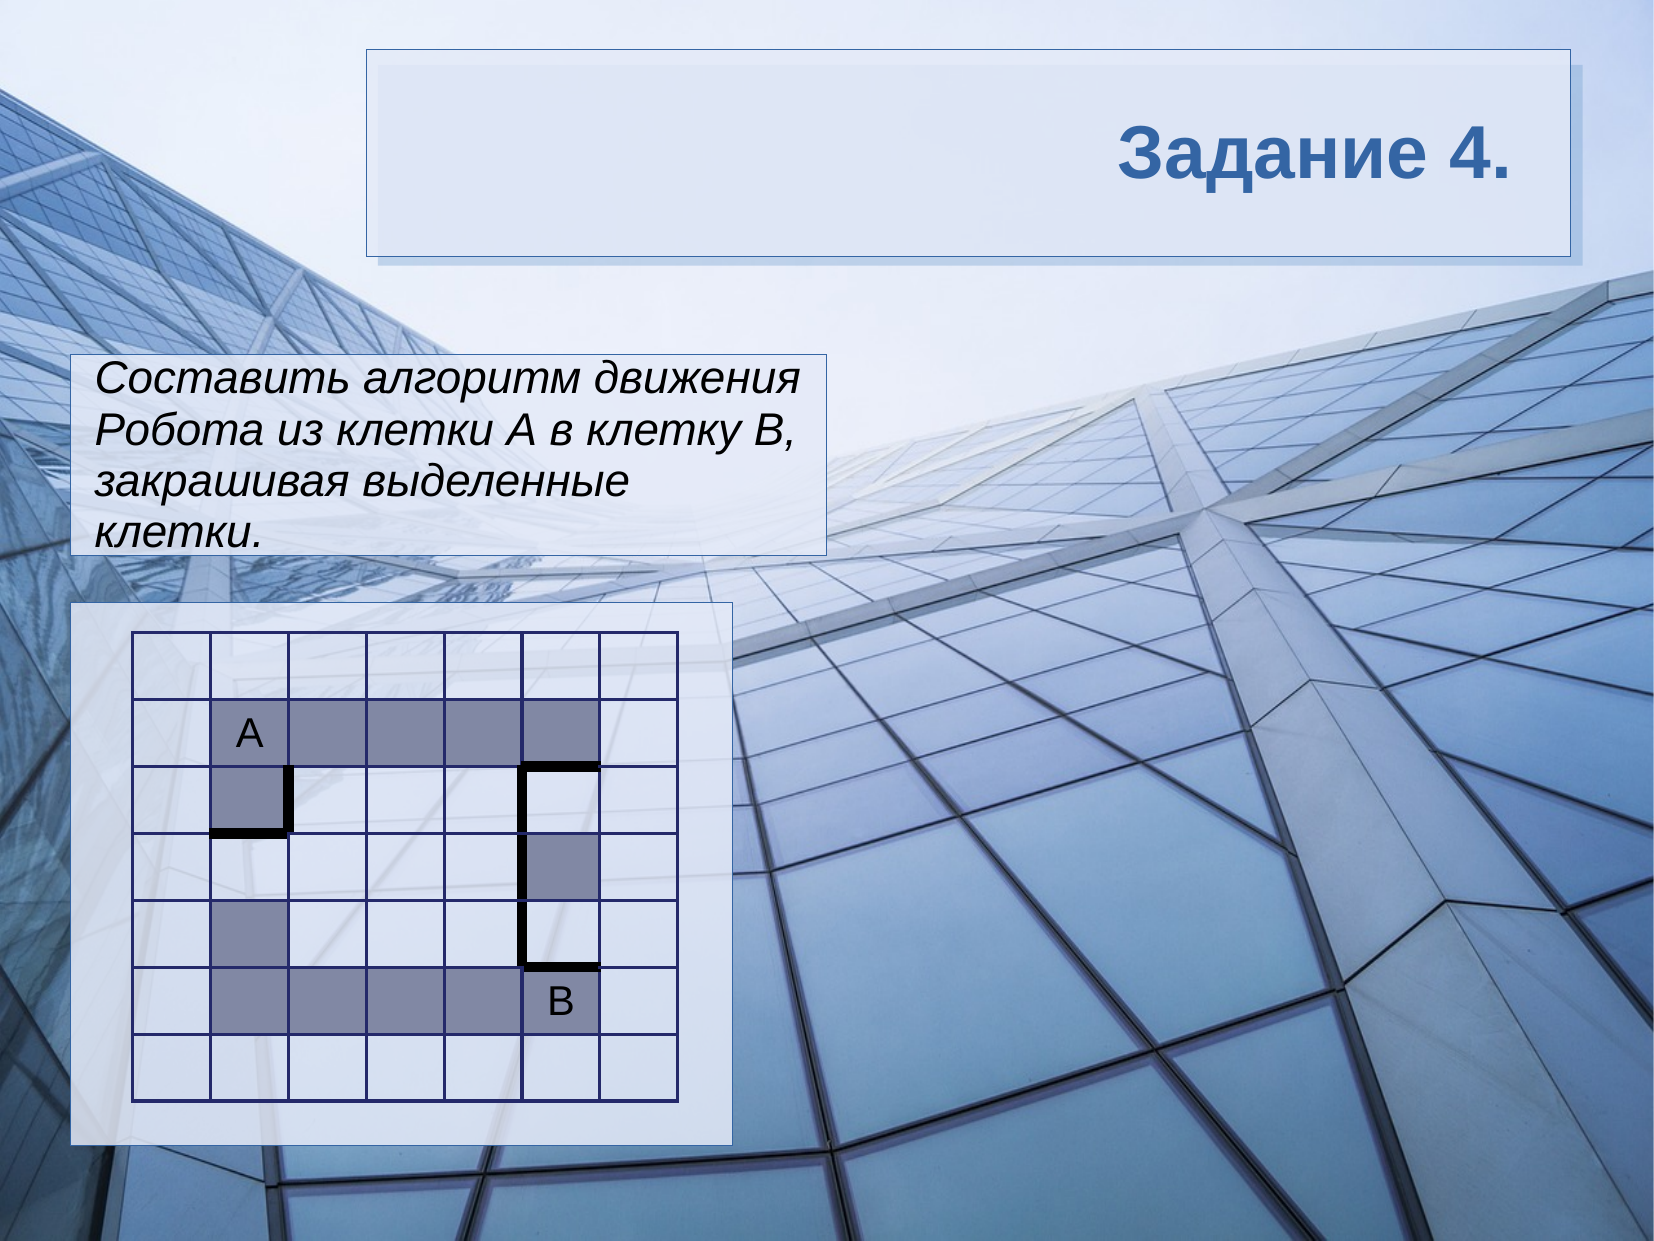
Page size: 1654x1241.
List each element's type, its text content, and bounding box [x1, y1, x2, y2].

table_cell [601, 835, 676, 899]
text_box [70, 602, 733, 1146]
table_cell [601, 902, 676, 966]
title Задание 4. [366, 49, 1571, 257]
table_cell [527, 772, 598, 832]
table_cell [527, 835, 598, 899]
table_cell [134, 902, 209, 966]
table_cell [446, 1036, 520, 1099]
table_header [212, 634, 287, 698]
table_cell [212, 1036, 287, 1099]
table_cell [290, 902, 365, 966]
table_header [524, 634, 598, 698]
text_box [377, 64, 1583, 266]
table_cell [212, 839, 287, 899]
table_cell [446, 969, 520, 1033]
table_cell [368, 902, 443, 966]
table_cell [134, 835, 209, 899]
table_cell [446, 902, 517, 966]
table_cell [601, 701, 676, 765]
table_cell [212, 768, 283, 828]
table_header [601, 634, 676, 698]
table_cell [134, 701, 209, 765]
table_cell [290, 969, 365, 1033]
table_header [290, 634, 365, 698]
table_cell [290, 701, 365, 765]
table_cell [134, 768, 209, 832]
table_cell [601, 768, 676, 832]
table_cell [527, 902, 598, 962]
table_cell [446, 701, 520, 765]
table_header [446, 634, 520, 698]
table_cell [134, 969, 209, 1033]
picture [0, 0, 1654, 1241]
table_cell [368, 969, 443, 1033]
table_header [368, 634, 443, 698]
table_cell [601, 1036, 676, 1099]
table_cell [368, 768, 443, 832]
table_cell [368, 701, 443, 765]
table_cell [290, 1036, 365, 1099]
table_cell [368, 835, 443, 899]
table_cell [524, 701, 598, 761]
table_cell В [524, 972, 598, 1033]
table_cell [601, 969, 676, 1033]
table_cell [446, 768, 517, 832]
table_cell [524, 1036, 598, 1099]
table_cell [212, 969, 287, 1033]
table_header [134, 634, 209, 698]
table_cell [290, 835, 365, 899]
text_box Составить алгоритм движения Робота из клетки А в клетку В, закрашивая выделенные клетки. [70, 354, 827, 556]
table_cell [446, 835, 517, 899]
table_cell [134, 1036, 209, 1099]
table_cell [368, 1036, 443, 1099]
table_cell А [212, 701, 287, 765]
table_cell [294, 768, 365, 832]
table_cell [212, 902, 287, 966]
